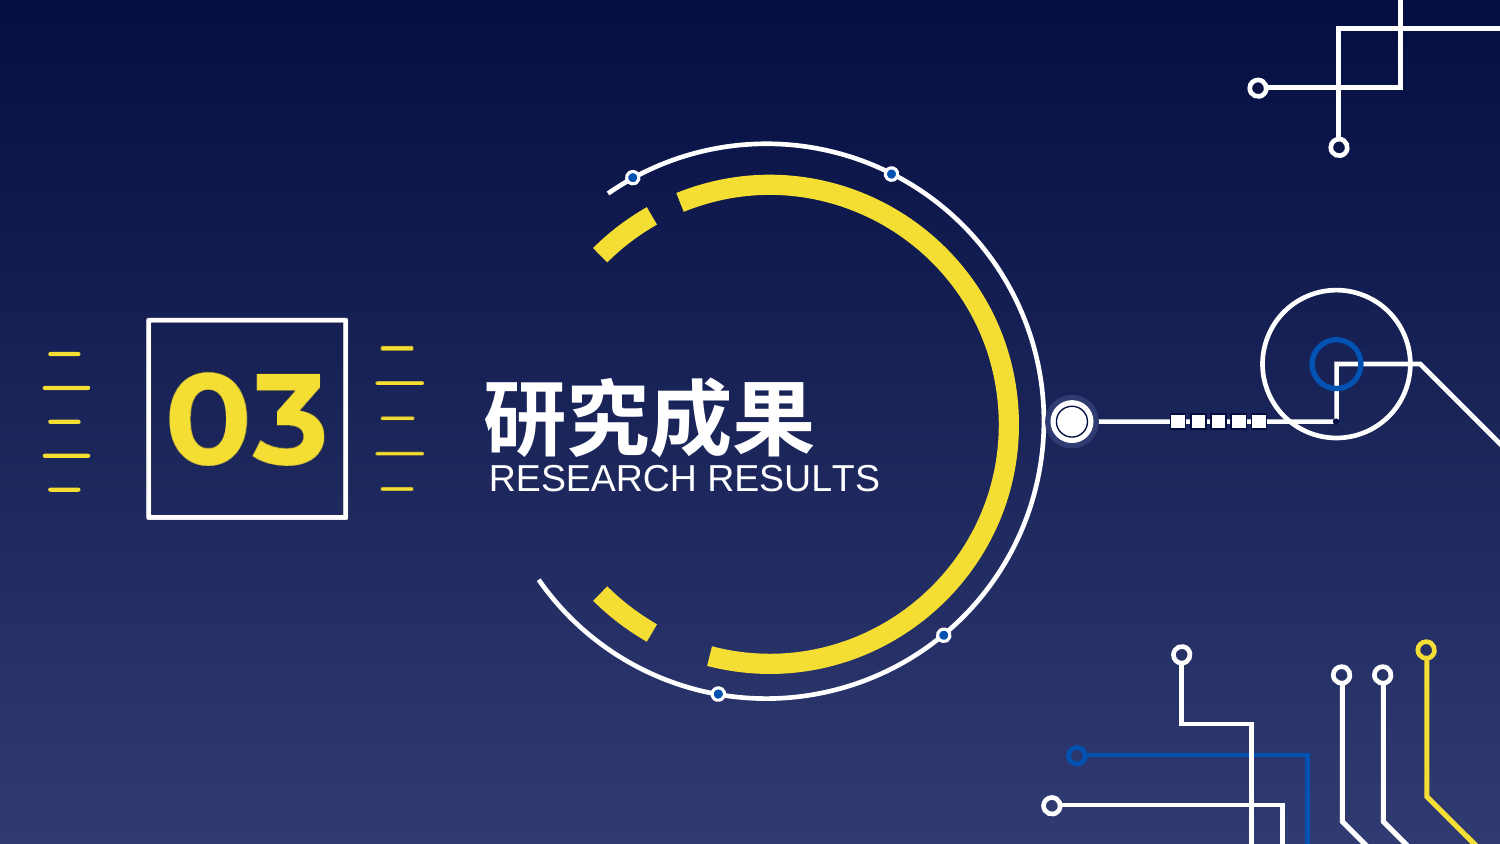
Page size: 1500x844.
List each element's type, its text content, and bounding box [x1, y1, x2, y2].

text_box [1045, 394, 1099, 445]
text_box [626, 171, 639, 184]
text_box RESEARCH RESULTS [473, 445, 1500, 507]
text_box [1190, 413, 1206, 429]
text_box [1231, 413, 1247, 429]
text_box [1251, 413, 1267, 429]
text_box [712, 687, 725, 701]
picture [86, 301, 424, 575]
text_box 研究成果 [468, 351, 874, 430]
text_box [937, 629, 950, 642]
text_box [1170, 413, 1186, 429]
text_box [1332, 418, 1340, 425]
text_box [885, 167, 898, 181]
text_box [1210, 413, 1227, 429]
